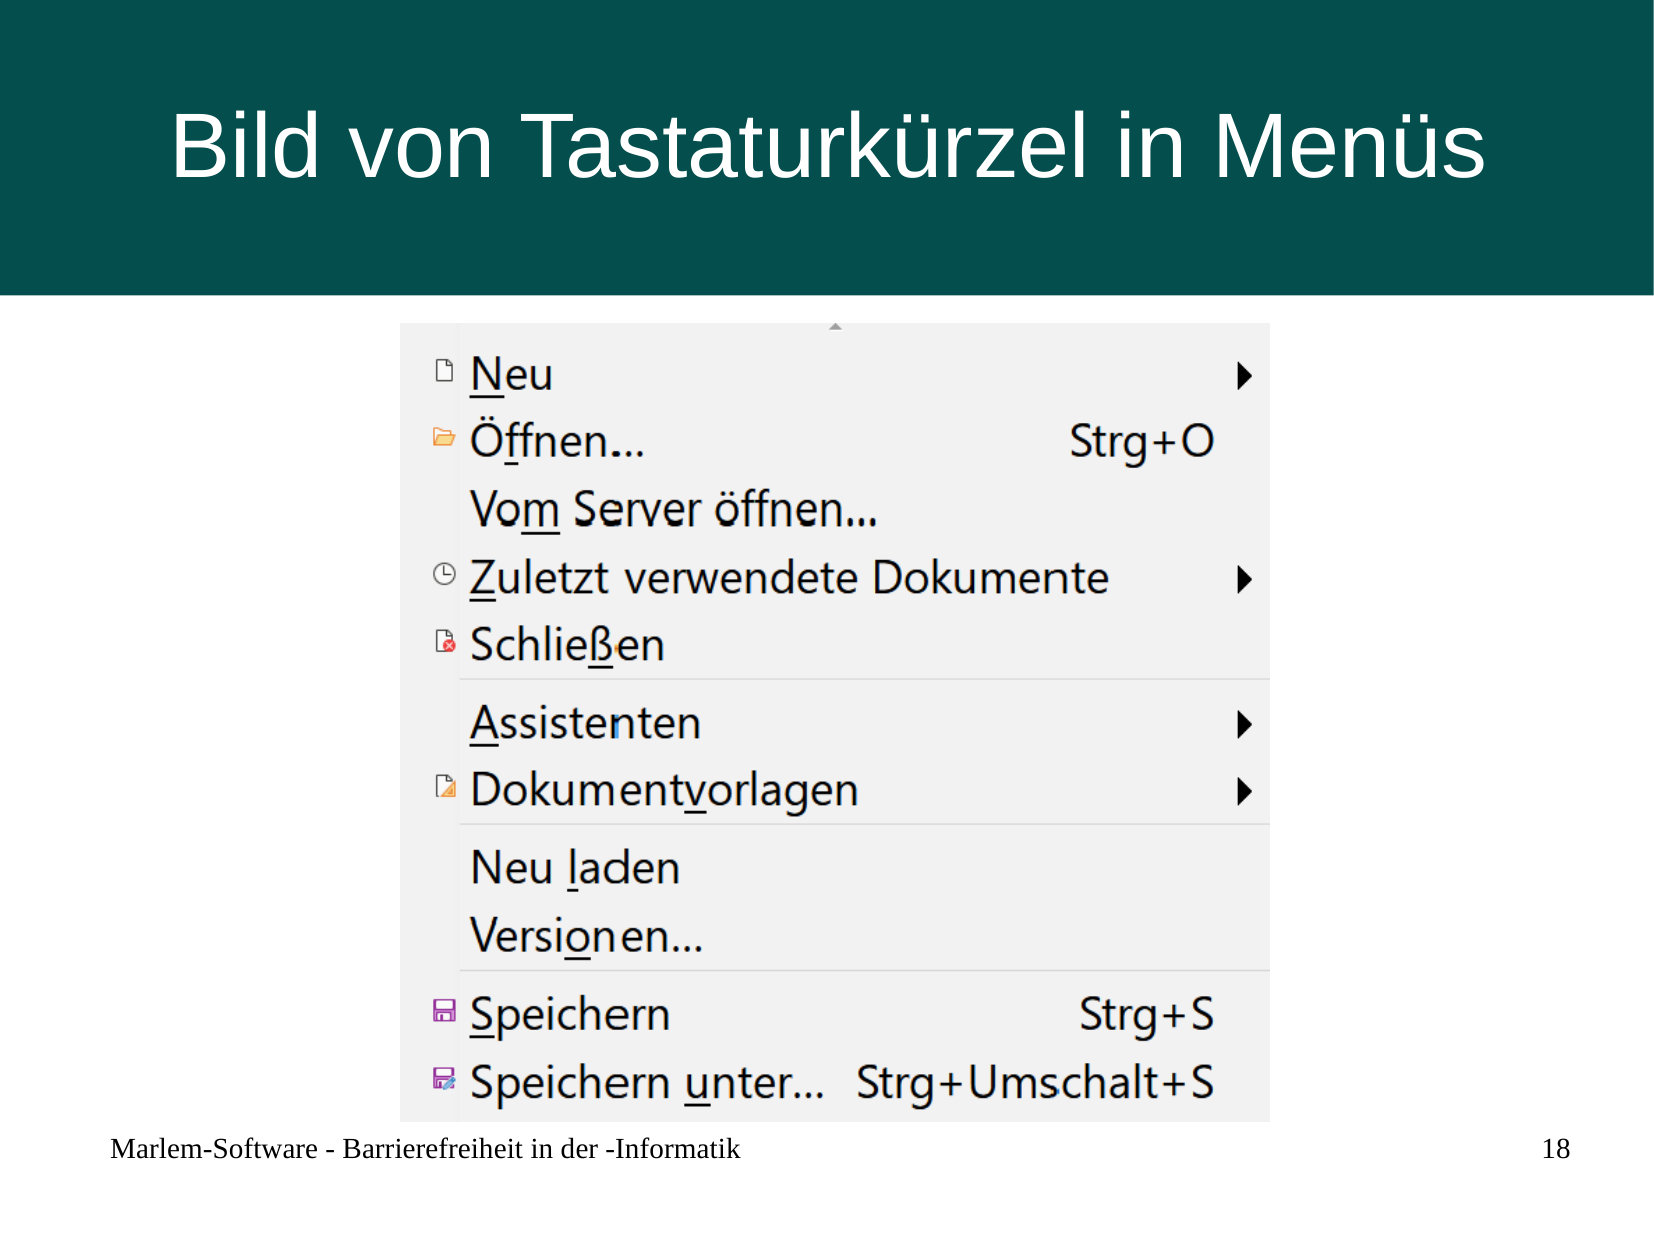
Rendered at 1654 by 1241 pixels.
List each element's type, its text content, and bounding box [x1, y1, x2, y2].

title Bild von Tastaturkürzel in Menüs [0, 0, 1654, 296]
picture [400, 323, 1270, 1123]
